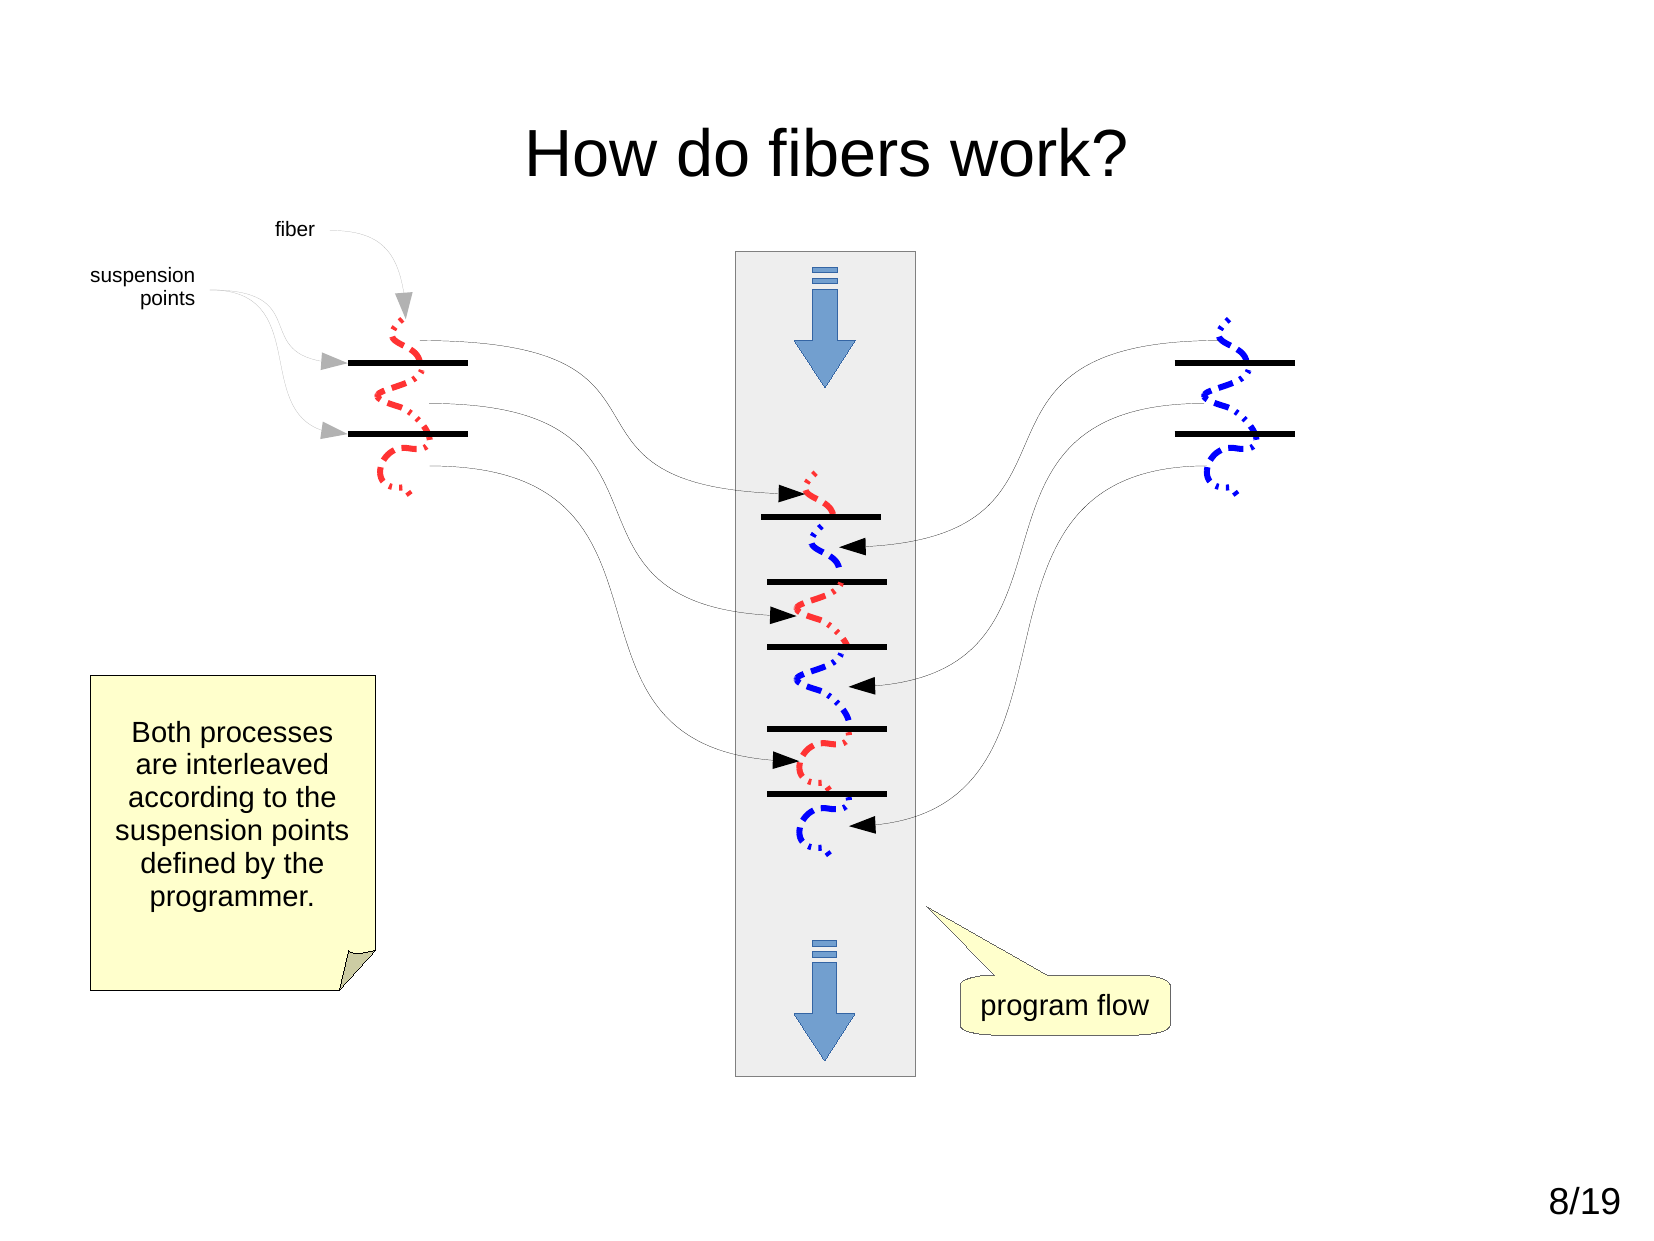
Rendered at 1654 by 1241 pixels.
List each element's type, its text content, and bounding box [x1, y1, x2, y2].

title How do fibers work? [82, 49, 1571, 257]
text_box fiber [195, 210, 331, 251]
text_box [735, 251, 916, 1077]
text_box suspension points [75, 256, 211, 324]
text_box Both processes are interleaved according to the suspension points defined by the programmer. [90, 675, 376, 991]
text_box program flow [926, 906, 1171, 1036]
